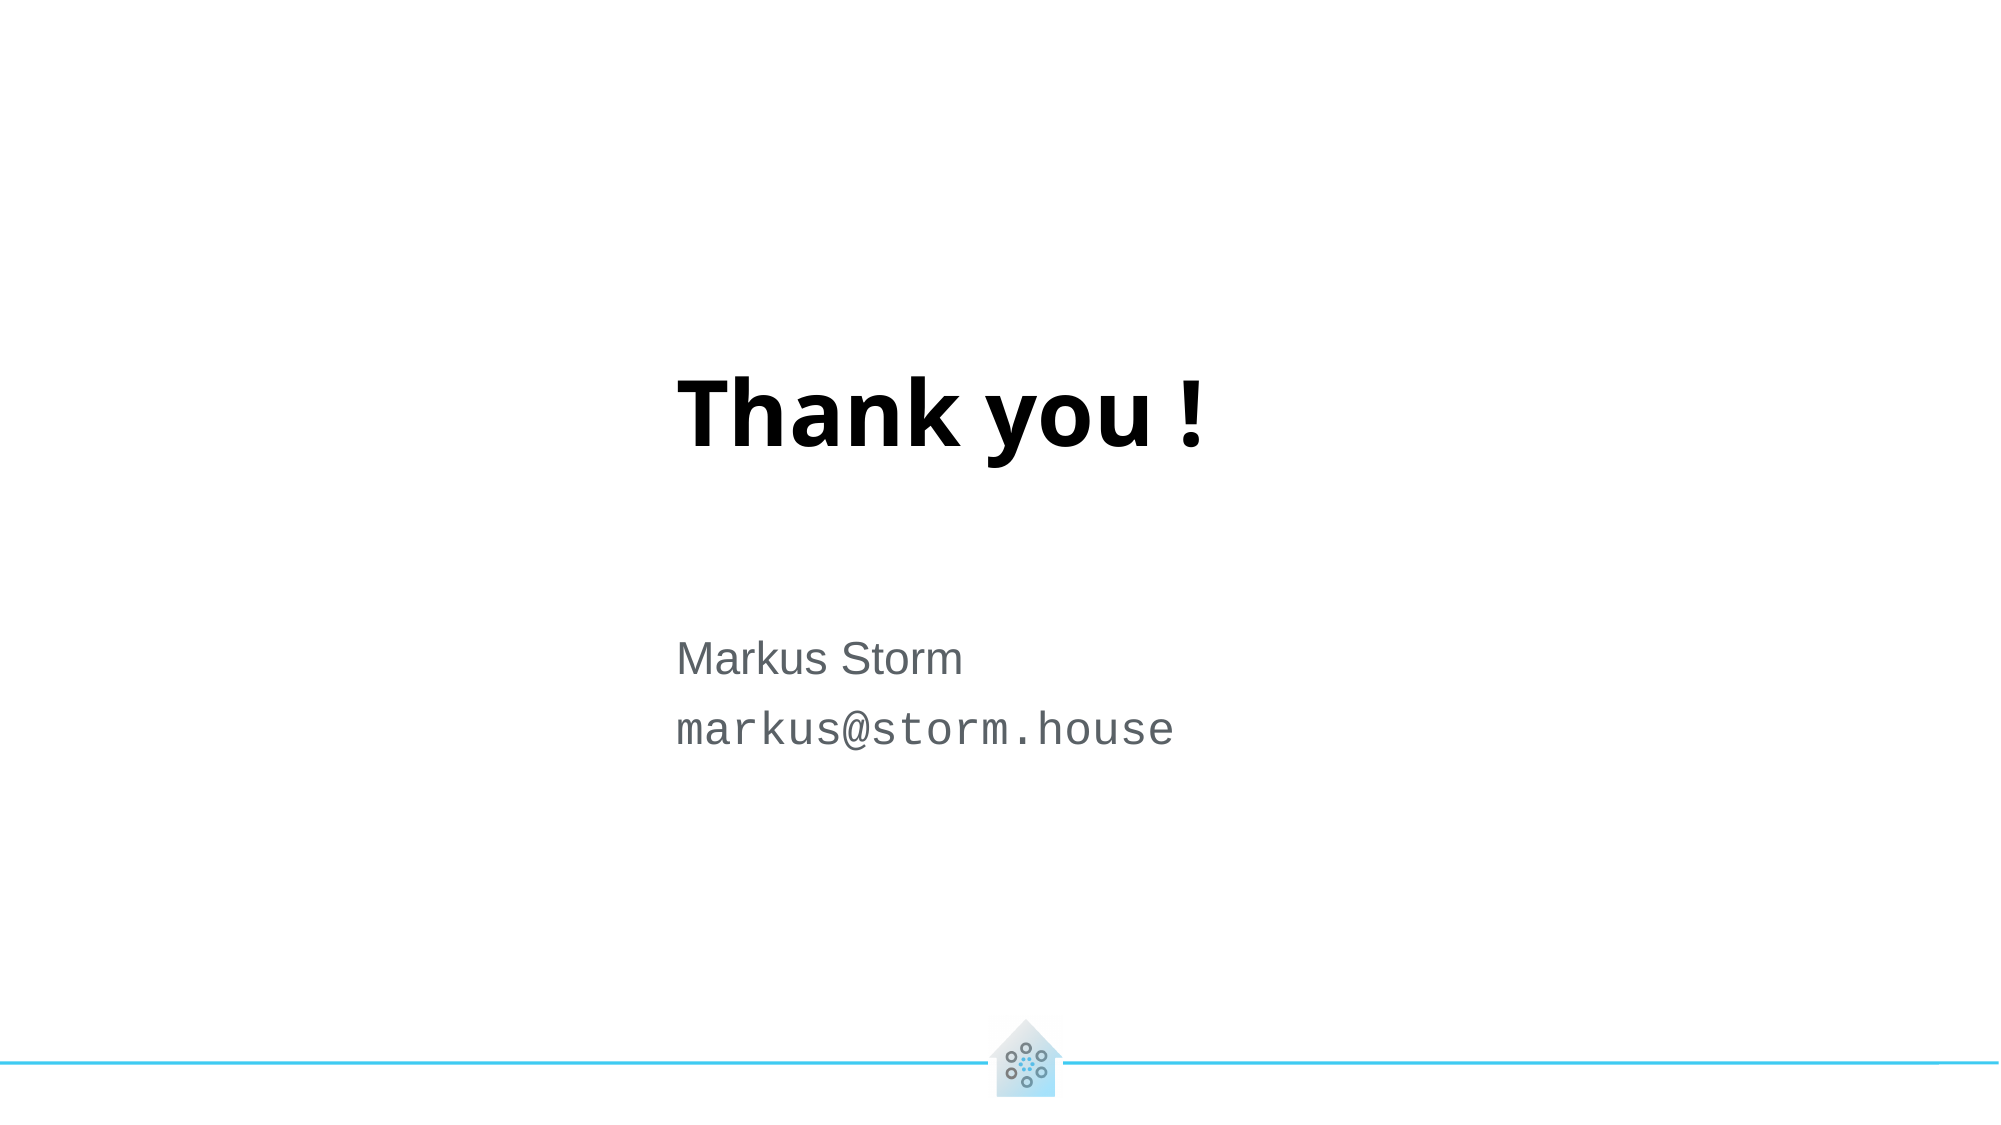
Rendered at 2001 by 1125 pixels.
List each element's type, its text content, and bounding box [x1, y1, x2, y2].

text_box Thank you ! [668, 278, 2000, 555]
picture [988, 1015, 1063, 1098]
text_box Markus Storm markus@storm.house [668, 555, 2000, 1125]
